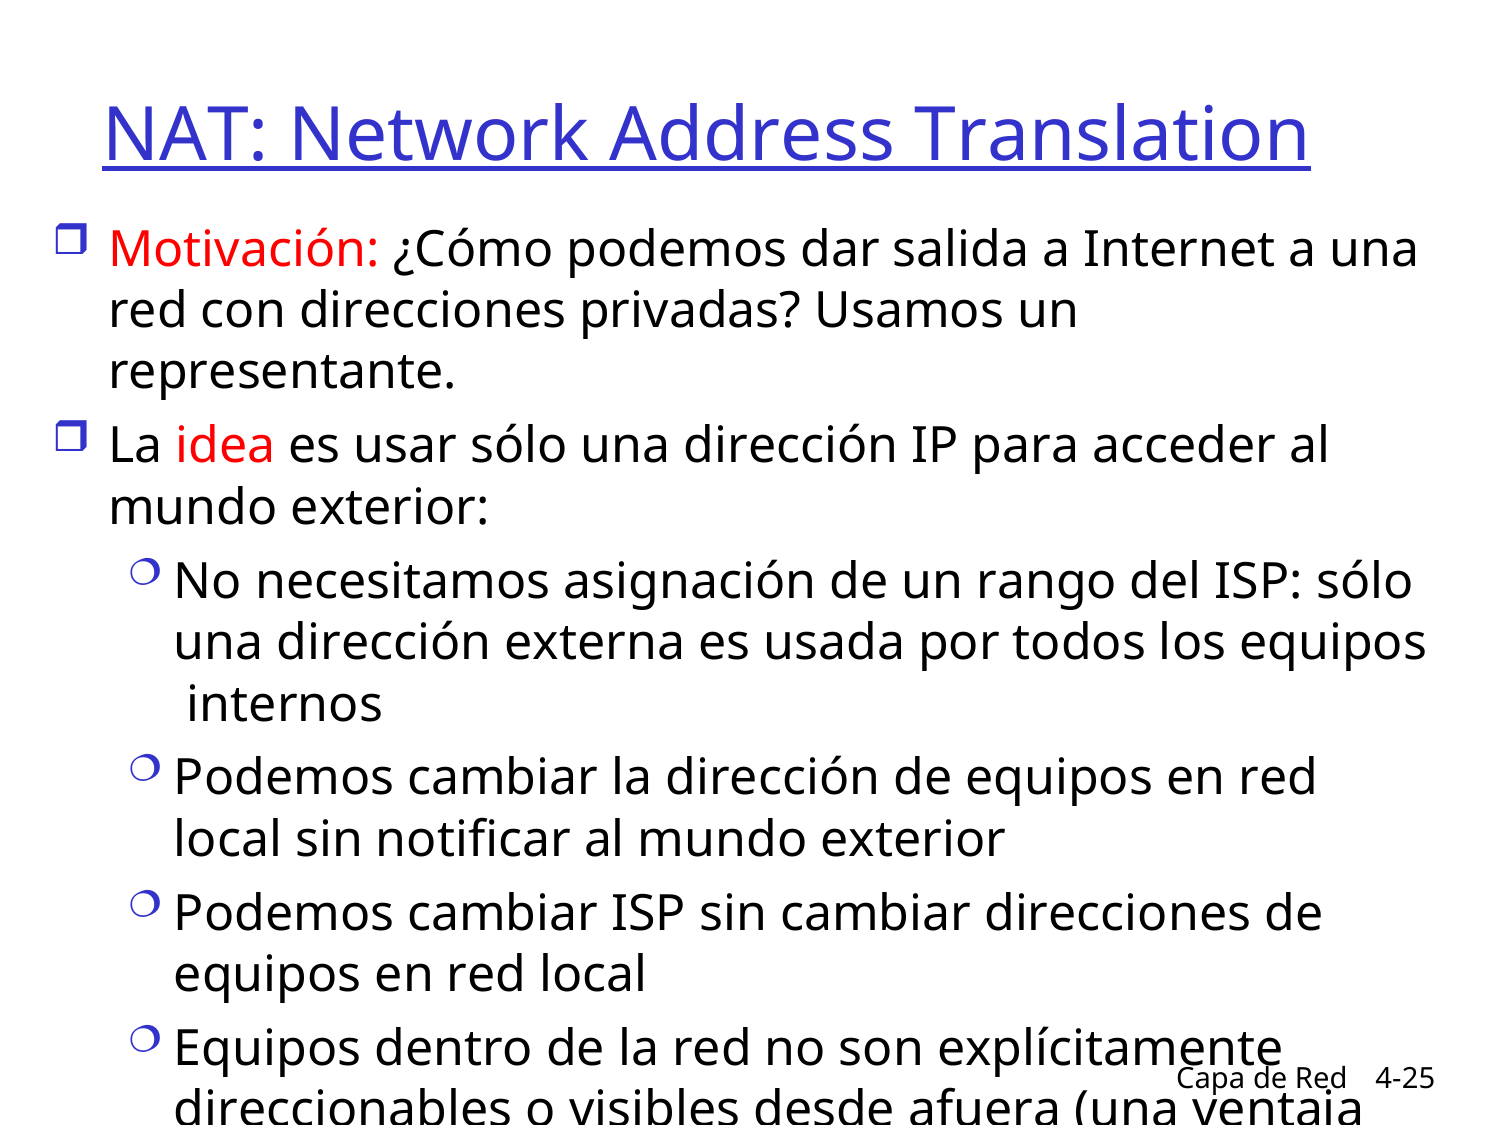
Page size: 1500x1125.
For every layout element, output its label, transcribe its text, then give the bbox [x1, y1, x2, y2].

title NAT: Network Address Translation [87, 37, 1395, 209]
list Motivación: ¿Cómo podemos dar salida a Internet a una red con direcciones privadas? Usamos un representante. La idea es usar sólo una dirección IP para acceder al mundo exterior: No necesitamos asignación de un rango del ISP: sólo una dirección externa es usada por todos los equipos internos Podemos cambiar la dirección de equipos en red local sin notificar al mundo exterior Podemos cambiar ISP sin cambiar direcciones de equipos en red local Equipos dentro de la red no son explícitamente direccionables o visibles desde afuera (una ventaja de seguridad). [37, 209, 1445, 1113]
